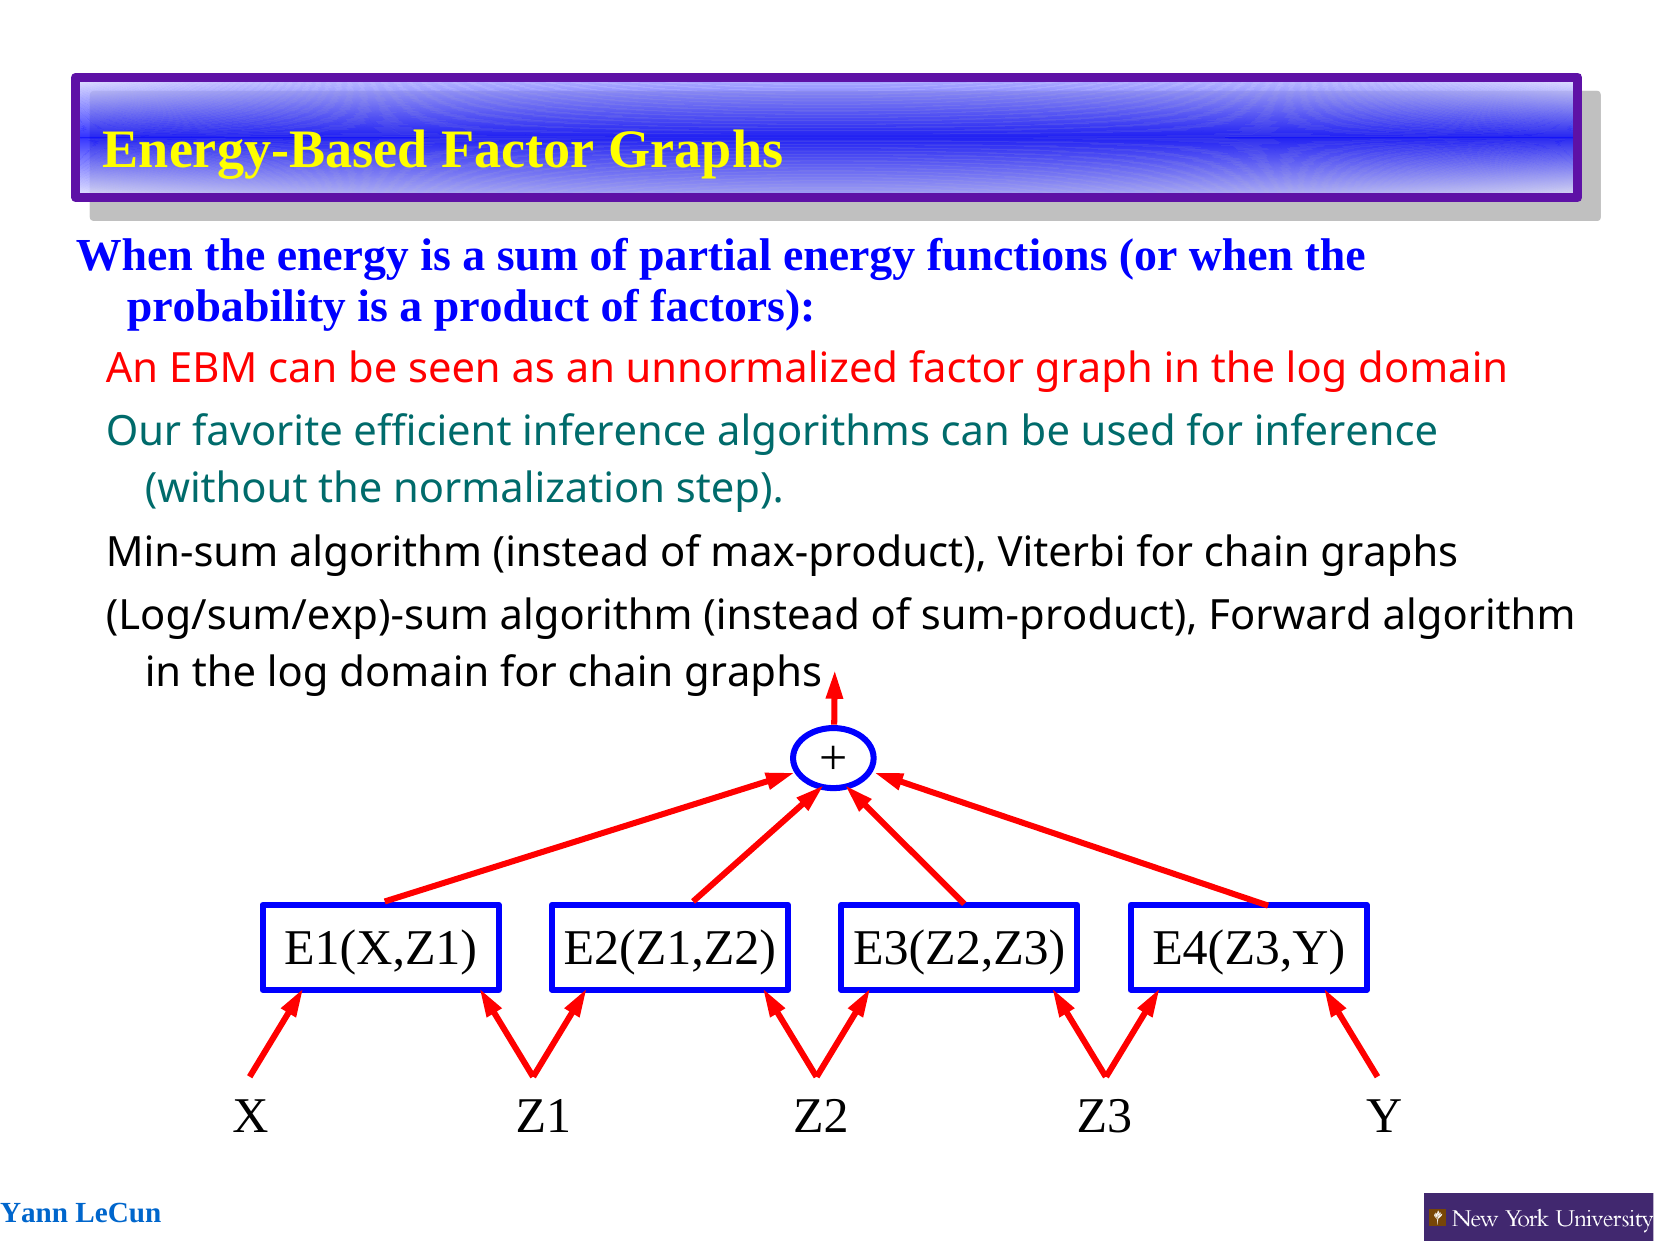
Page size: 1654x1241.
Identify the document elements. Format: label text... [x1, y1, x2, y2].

text_box Z2 [790, 1085, 852, 1161]
text_box E1(X,Z1) [262, 904, 499, 990]
text_box E2(Z1,Z2) [551, 904, 789, 990]
title Energy-Based Factor Graphs [75, 77, 1578, 198]
text_box X [229, 1085, 272, 1161]
text_box + [793, 728, 874, 789]
text_box Z3 [1073, 1085, 1136, 1161]
picture [1424, 1193, 1654, 1241]
text_box E3(Z2,Z3) [841, 904, 1078, 990]
list When the energy is a sum of partial energy functions (or when the probability is a product of factors): An EBM can be seen as an unnormalized factor graph in the log domain Our favorite efficient inference algorithms can be used for inference (without the normalization step). Min-sum algorithm (instead of max-product), Viterbi for chain graphs (Log/sum/exp)-sum algorithm (instead of sum-product), Forward algorithm in the log domain for chain graphs [75, 229, 1597, 772]
text_box E4(Z3,Y) [1130, 904, 1367, 990]
text_box Y [1363, 1085, 1406, 1161]
text_box Z1 [512, 1085, 575, 1161]
